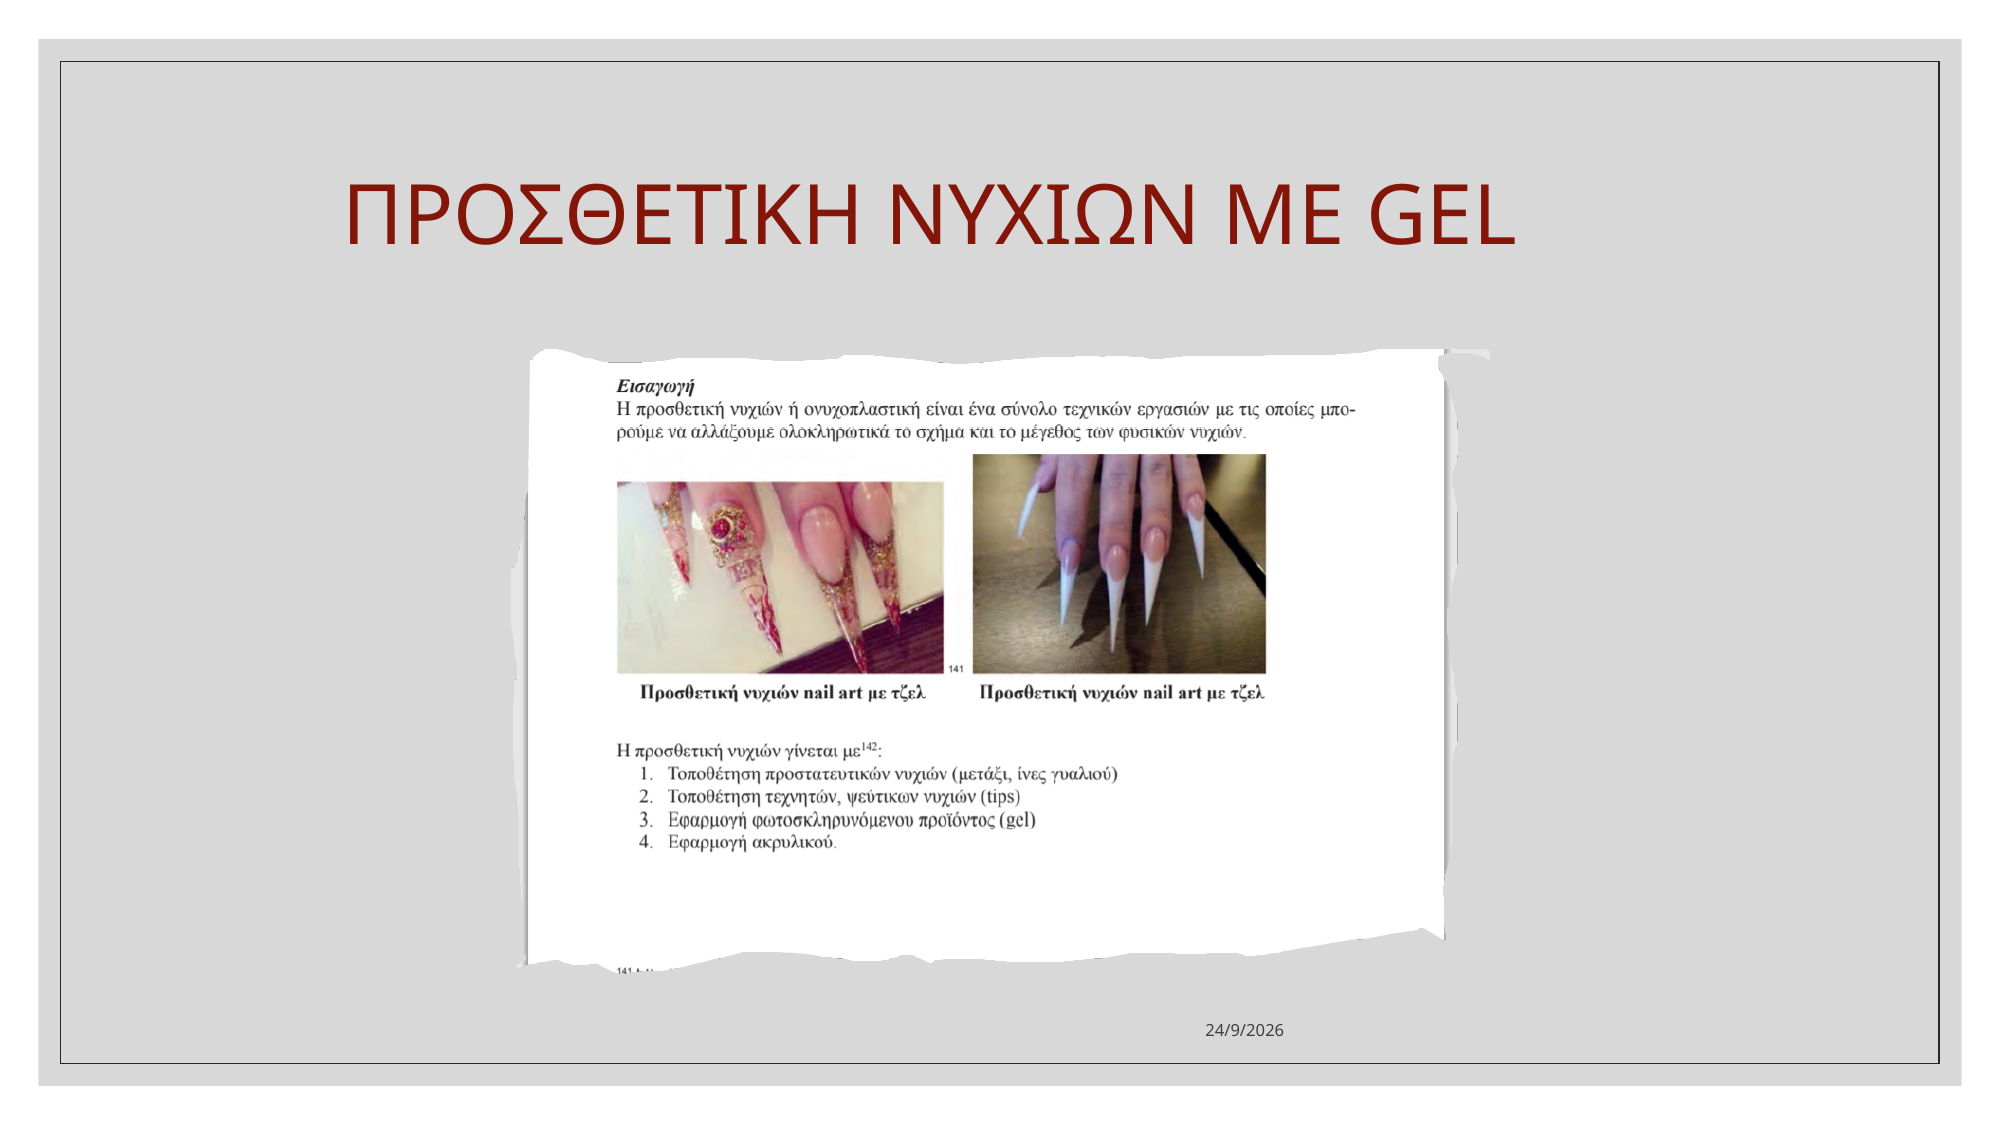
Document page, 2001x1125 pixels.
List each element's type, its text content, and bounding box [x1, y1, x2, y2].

picture [506, 345, 1494, 977]
text_box 31/3/2020 [1190, 990, 1666, 1051]
title ΠΡΟΣΘΕΤΙΚΗ ΝΥΧΙΩΝ ΜΕ GEL [174, 105, 1825, 331]
